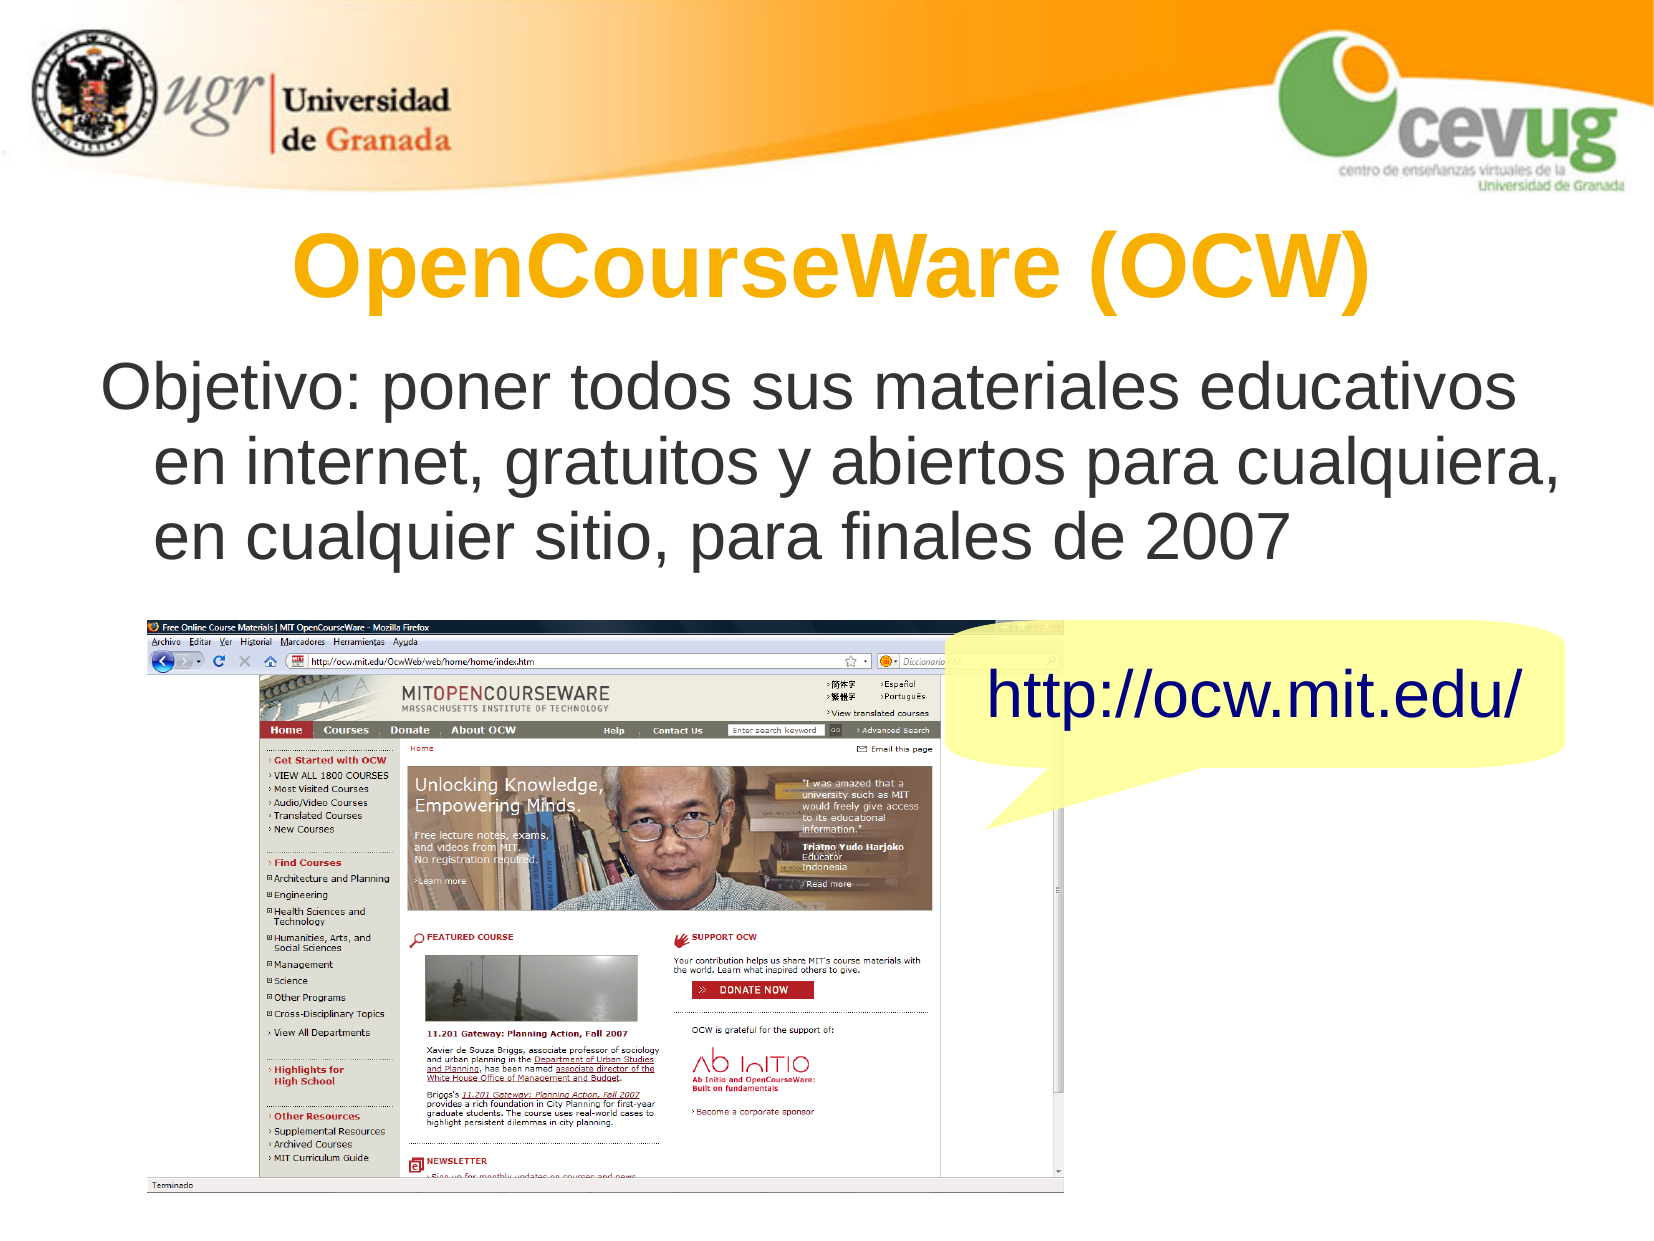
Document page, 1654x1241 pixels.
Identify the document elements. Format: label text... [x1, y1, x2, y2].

picture [147, 620, 1064, 1193]
title OpenCourseWare (OCW) [88, 177, 1577, 355]
list Objetivo: poner todos sus materiales educativos en internet, gratuitos y abiertos para cualquiera, en cualquier sitio, para finales de 2007 [82, 349, 1571, 1168]
text_box http://ocw.mit.edu/ [944, 620, 1566, 831]
